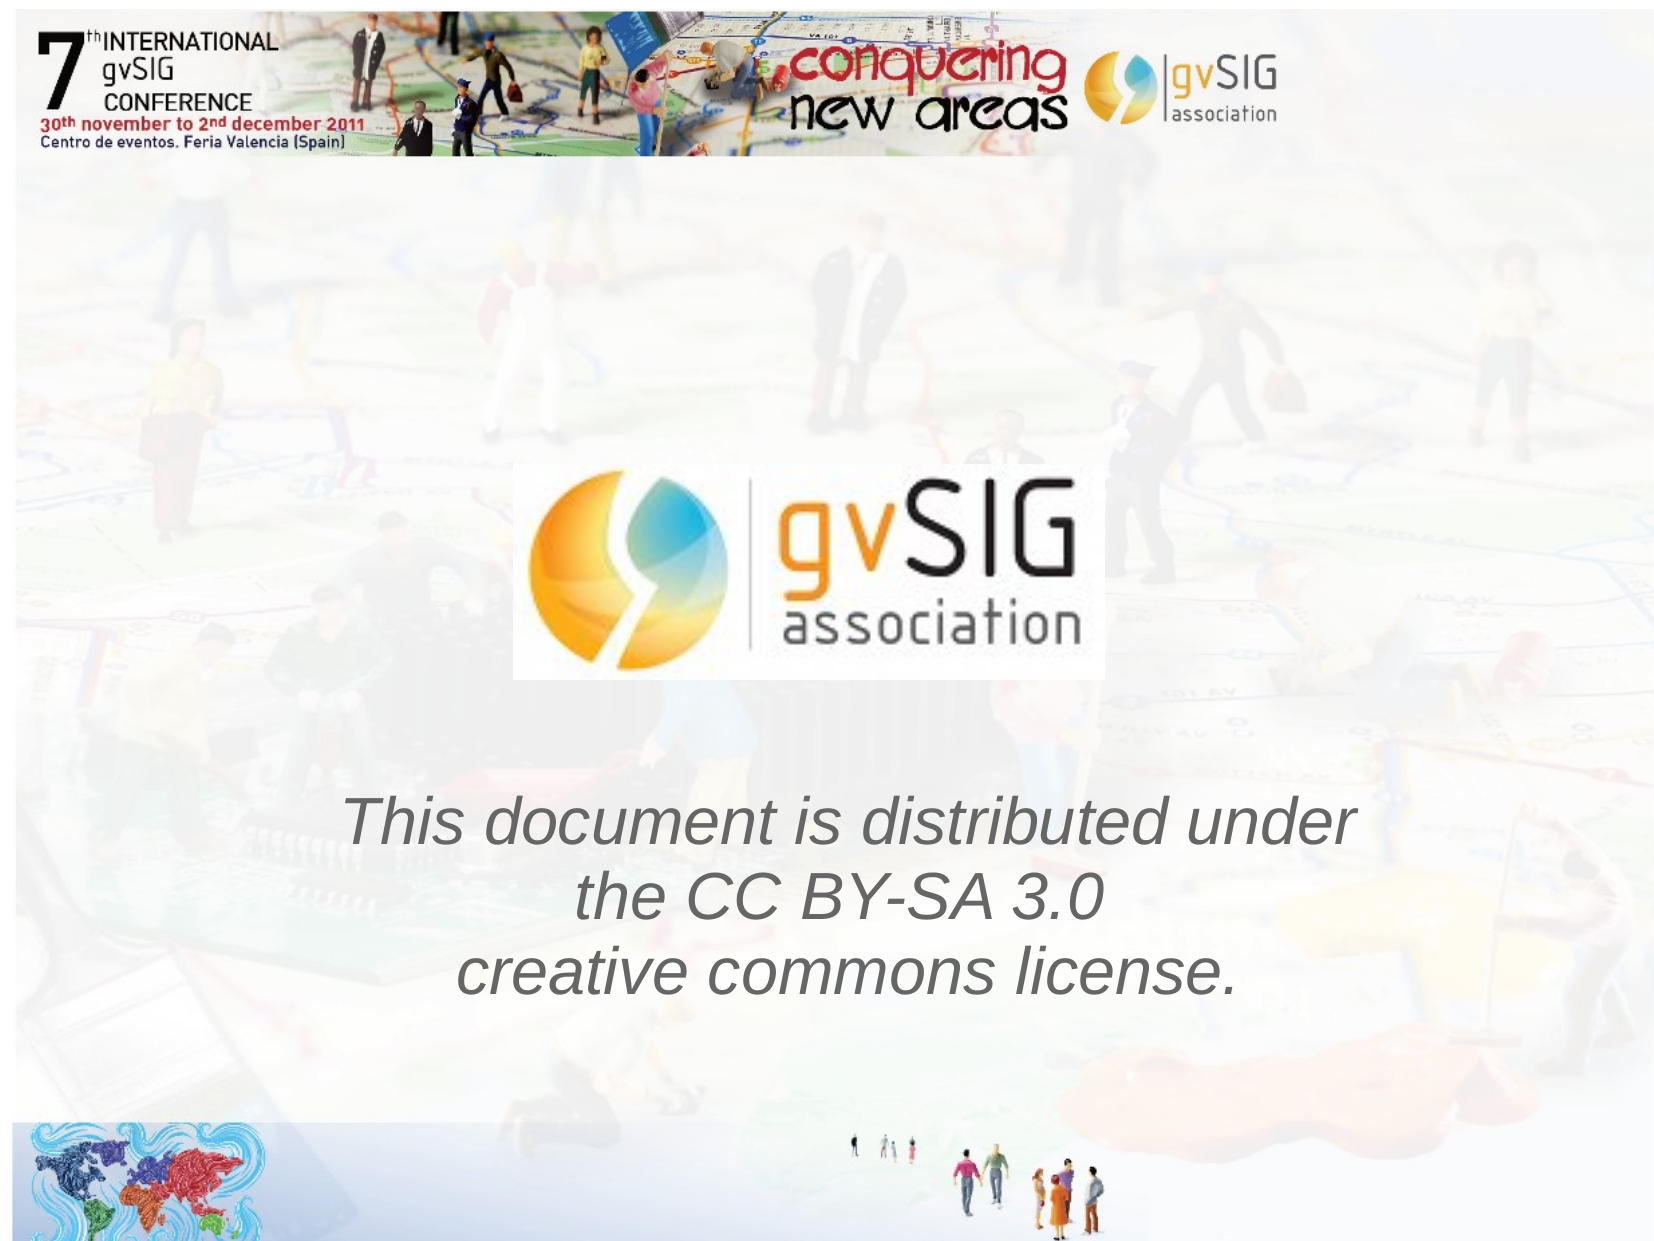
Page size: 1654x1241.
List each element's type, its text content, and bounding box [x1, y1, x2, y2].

picture [12, 9, 1654, 1241]
text_box This document is distributed under the CC BY-SA 3.0 creative commons license. [324, 776, 1373, 1016]
